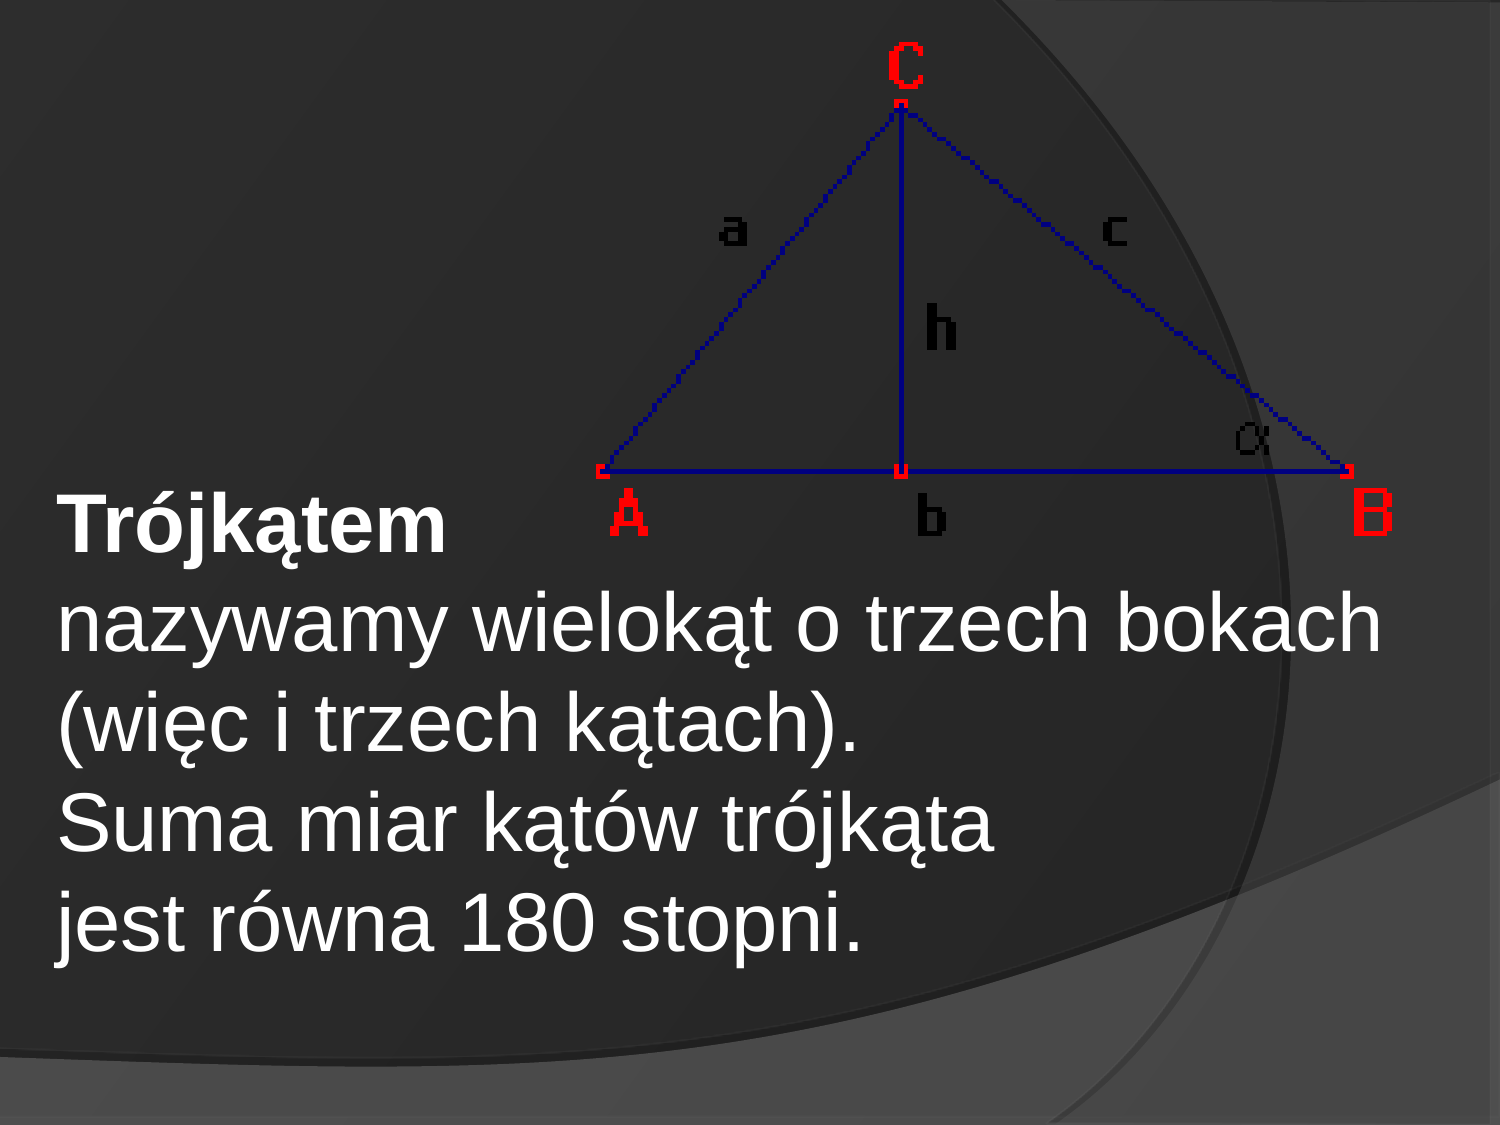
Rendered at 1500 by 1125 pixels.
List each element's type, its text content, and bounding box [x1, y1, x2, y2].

text_box Trójkątem nazywamy wielokąt o trzech bokach (więc i trzech kątach). Suma miar kątów trójkąta jest równa 180 stopni. [41, 461, 1500, 1076]
picture [596, 42, 1402, 461]
